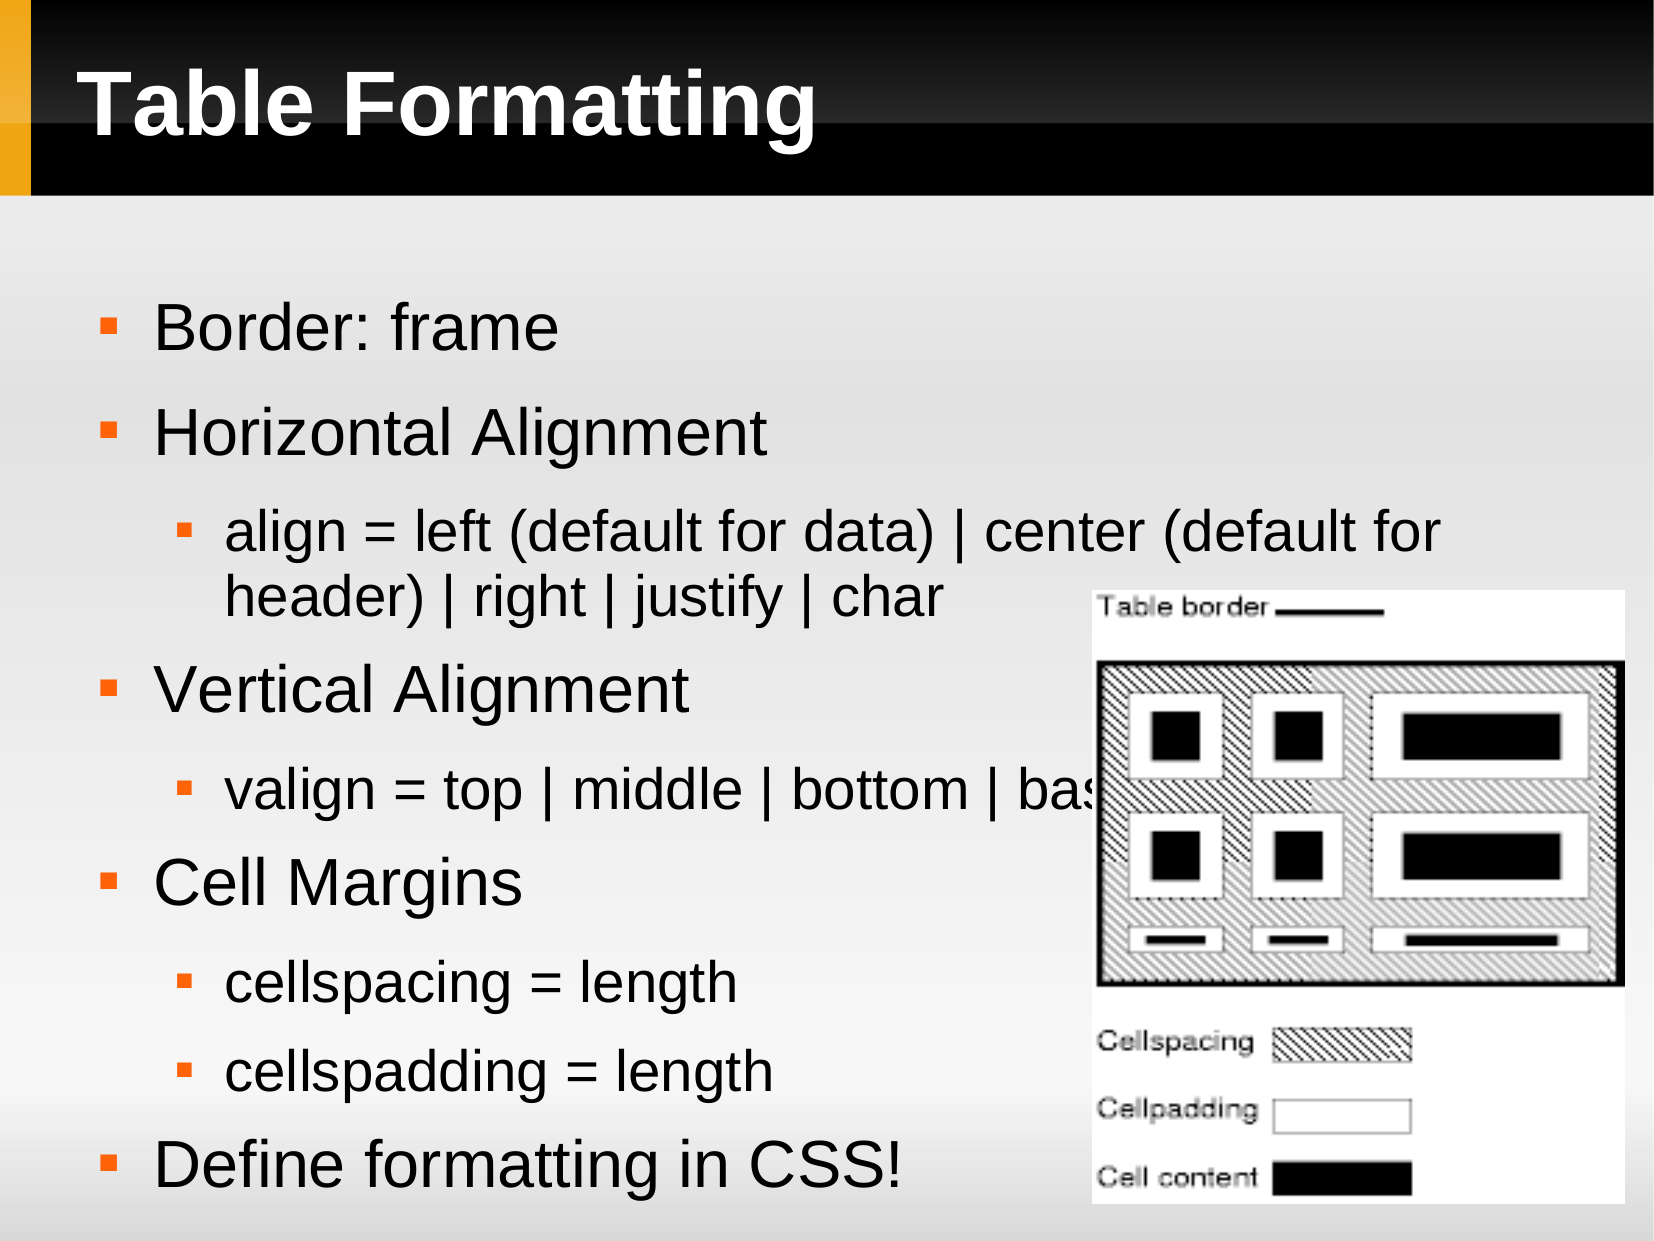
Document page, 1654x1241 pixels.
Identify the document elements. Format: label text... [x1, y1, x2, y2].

picture [0, 0, 1654, 1241]
list Border: frame Horizontal Alignment align = left (default for data) | center (default for header) | right | justify | char Vertical Alignment valign = top | middle | bottom | baseline Cell Margins cellspacing = length cellspadding = length Define formatting in CSS! [82, 290, 1571, 1202]
title Table Formatting [76, 0, 1565, 208]
